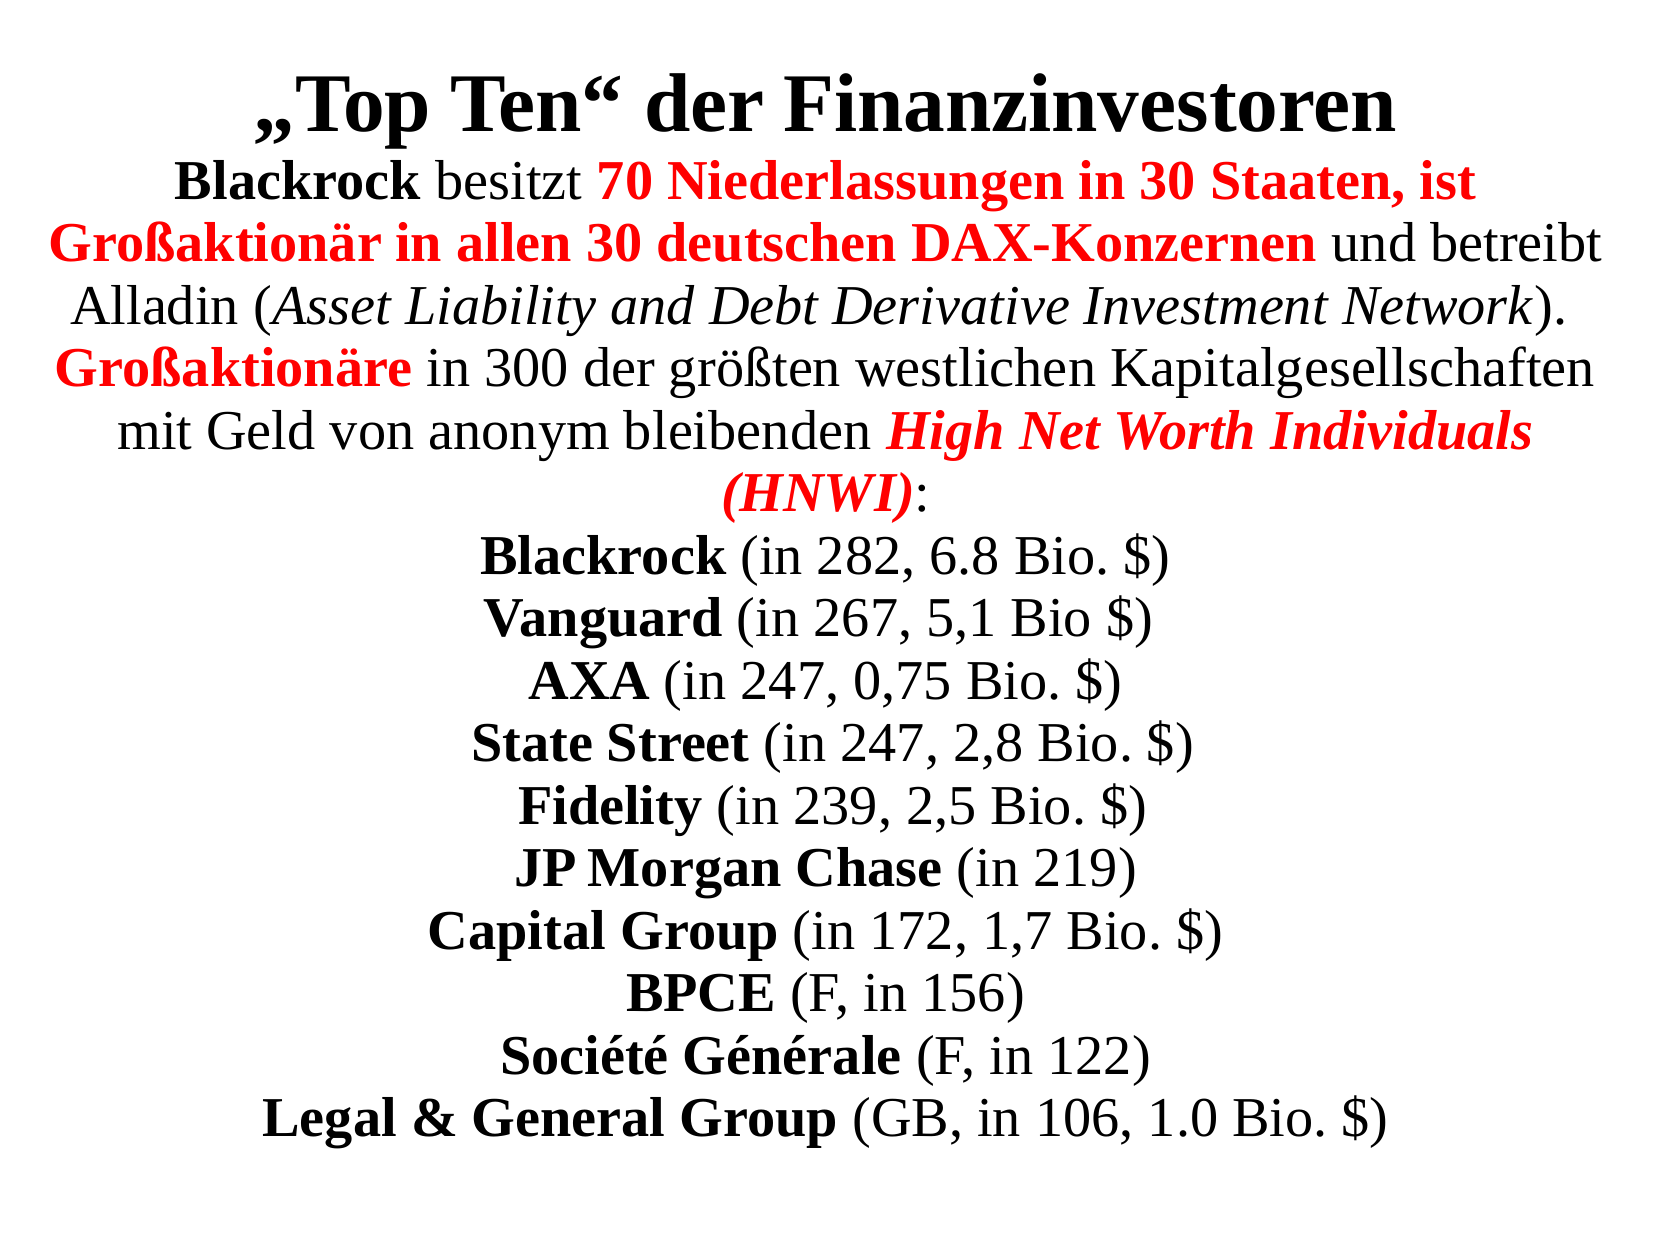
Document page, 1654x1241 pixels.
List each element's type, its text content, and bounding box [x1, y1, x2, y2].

text_box „Top Ten“ der Finanzinvestoren Blackrock besitzt 70 Niederlassungen in 30 Staaten, ist Großaktionär in allen 30 deutschen DAX-Konzernen und betreibt Alladin (Asset Liability and Debt Derivative Investment Network). Großaktionäre in 300 der größten westlichen Kapitalgesellschaften mit Geld von anonym bleibenden High Net Worth Individuals (HNWI): Blackrock (in 282, 6.8 Bio. $) Vanguard (in 267, 5,1 Bio $) AXA (in 247, 0,75 Bio. $) State Street (in 247, 2,8 Bio. $) Fidelity (in 239, 2,5 Bio. $) JP Morgan Chase (in 219) Capital Group (in 172, 1,7 Bio. $) BPCE (F, in 156) Société Générale (F, in 122) Legal & General Group (GB, in 106, 1.0 Bio. $) [33, 49, 1618, 1165]
